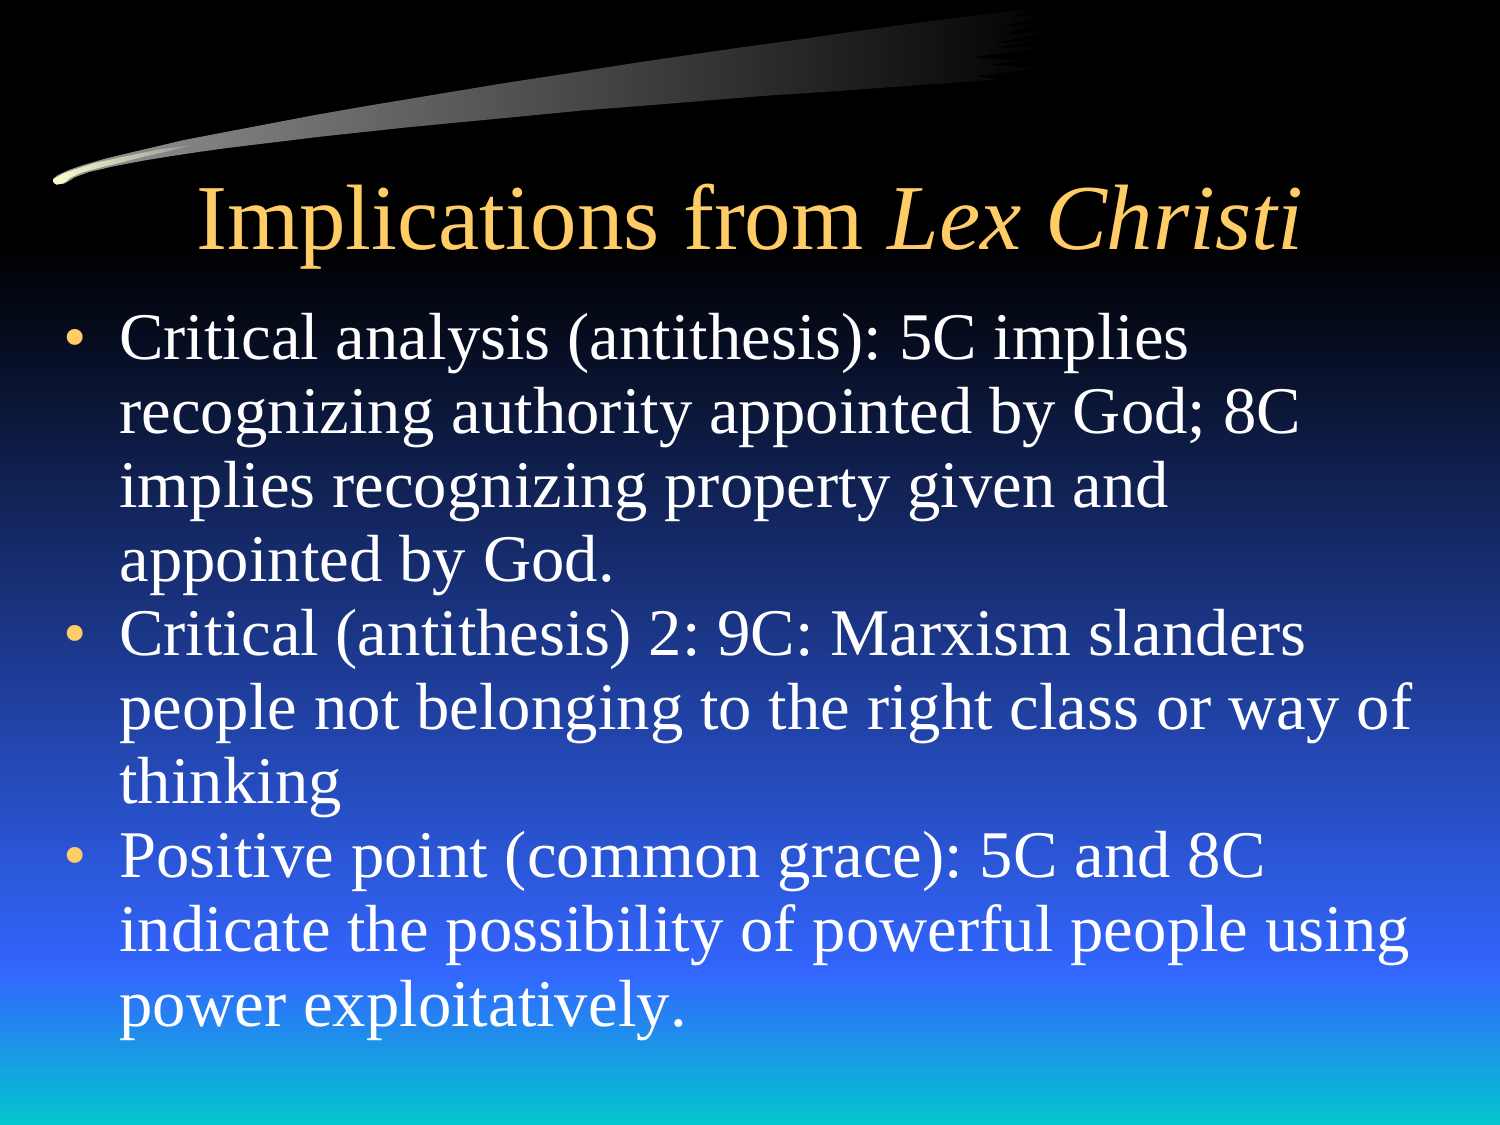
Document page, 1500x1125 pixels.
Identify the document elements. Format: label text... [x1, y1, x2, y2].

title Implications from Lex Christi [112, 124, 1388, 299]
list Critical analysis (antithesis): 5C implies recognizing authority appointed by God; 8C implies recognizing property given and appointed by God. Critical (antithesis) 2: 9C: Marxism slanders people not belonging to the right class or way of thinking Positive point (common grace): 5C and 8C indicate the possibility of powerful people using power exploitatively. [63, 299, 1451, 1041]
